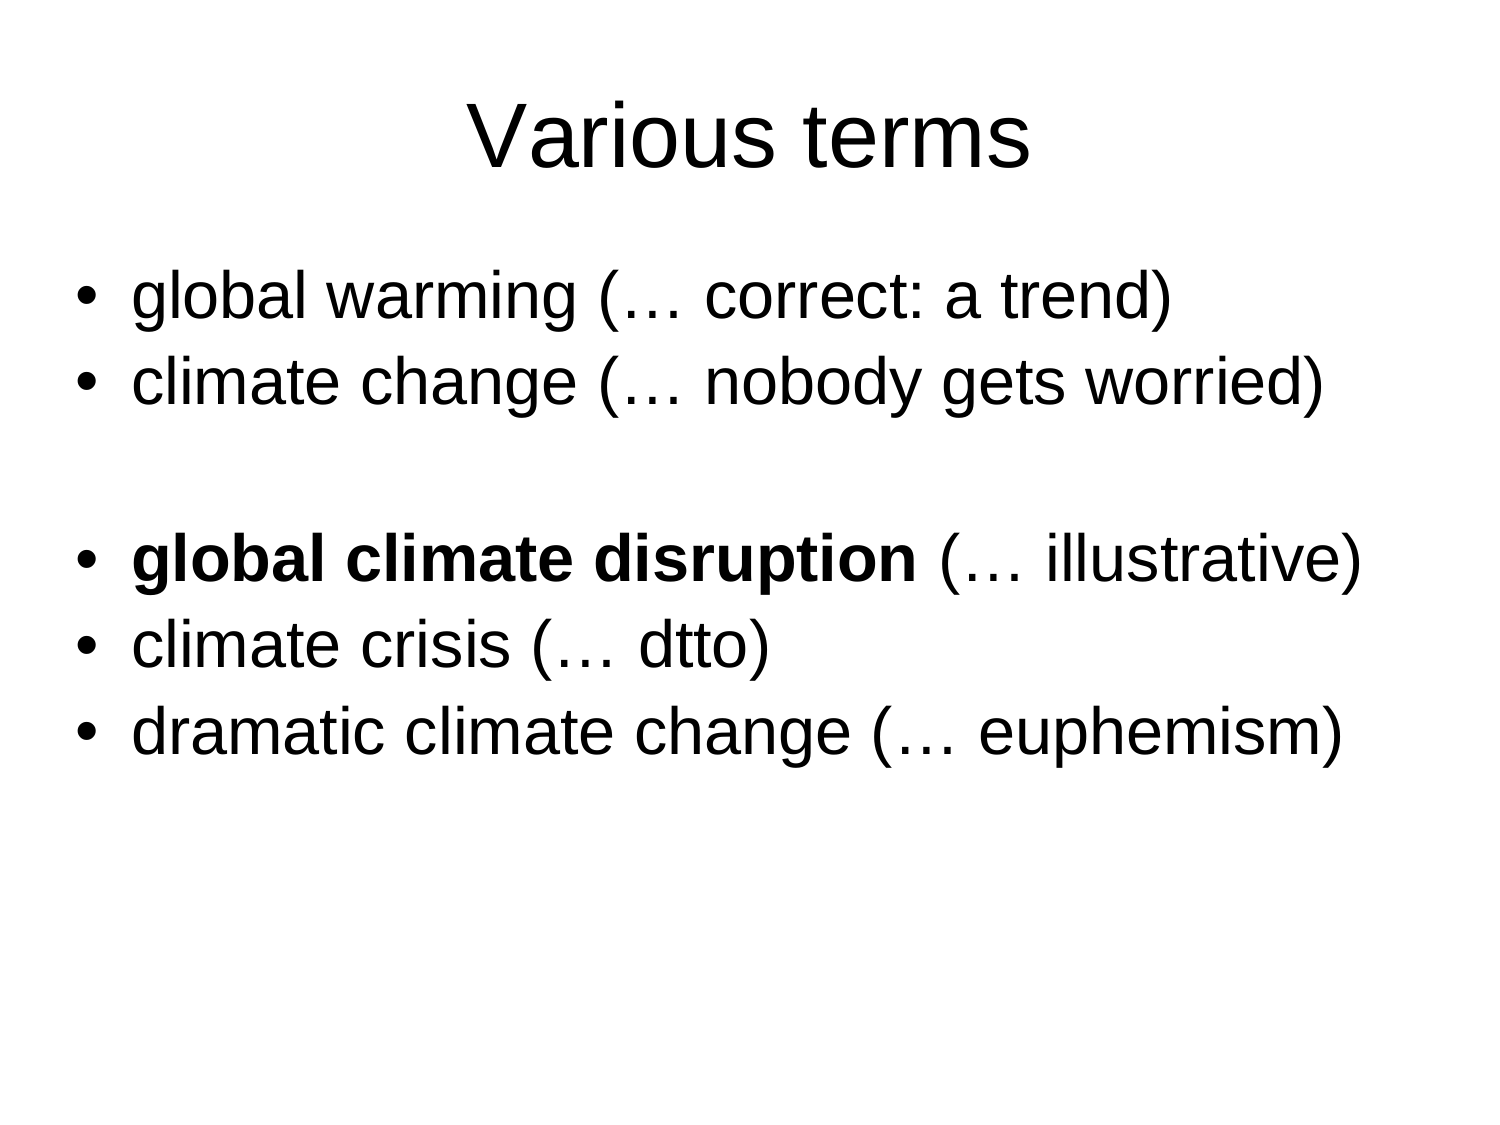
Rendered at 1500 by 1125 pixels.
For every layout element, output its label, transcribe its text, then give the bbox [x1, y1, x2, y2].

list global warming (… correct: a trend) climate change (… nobody gets worried) global climate disruption (… illustrative) climate crisis (… dtto) dramatic climate change (… euphemism) [75, 262, 1425, 1005]
title Various terms [75, 21, 1425, 257]
